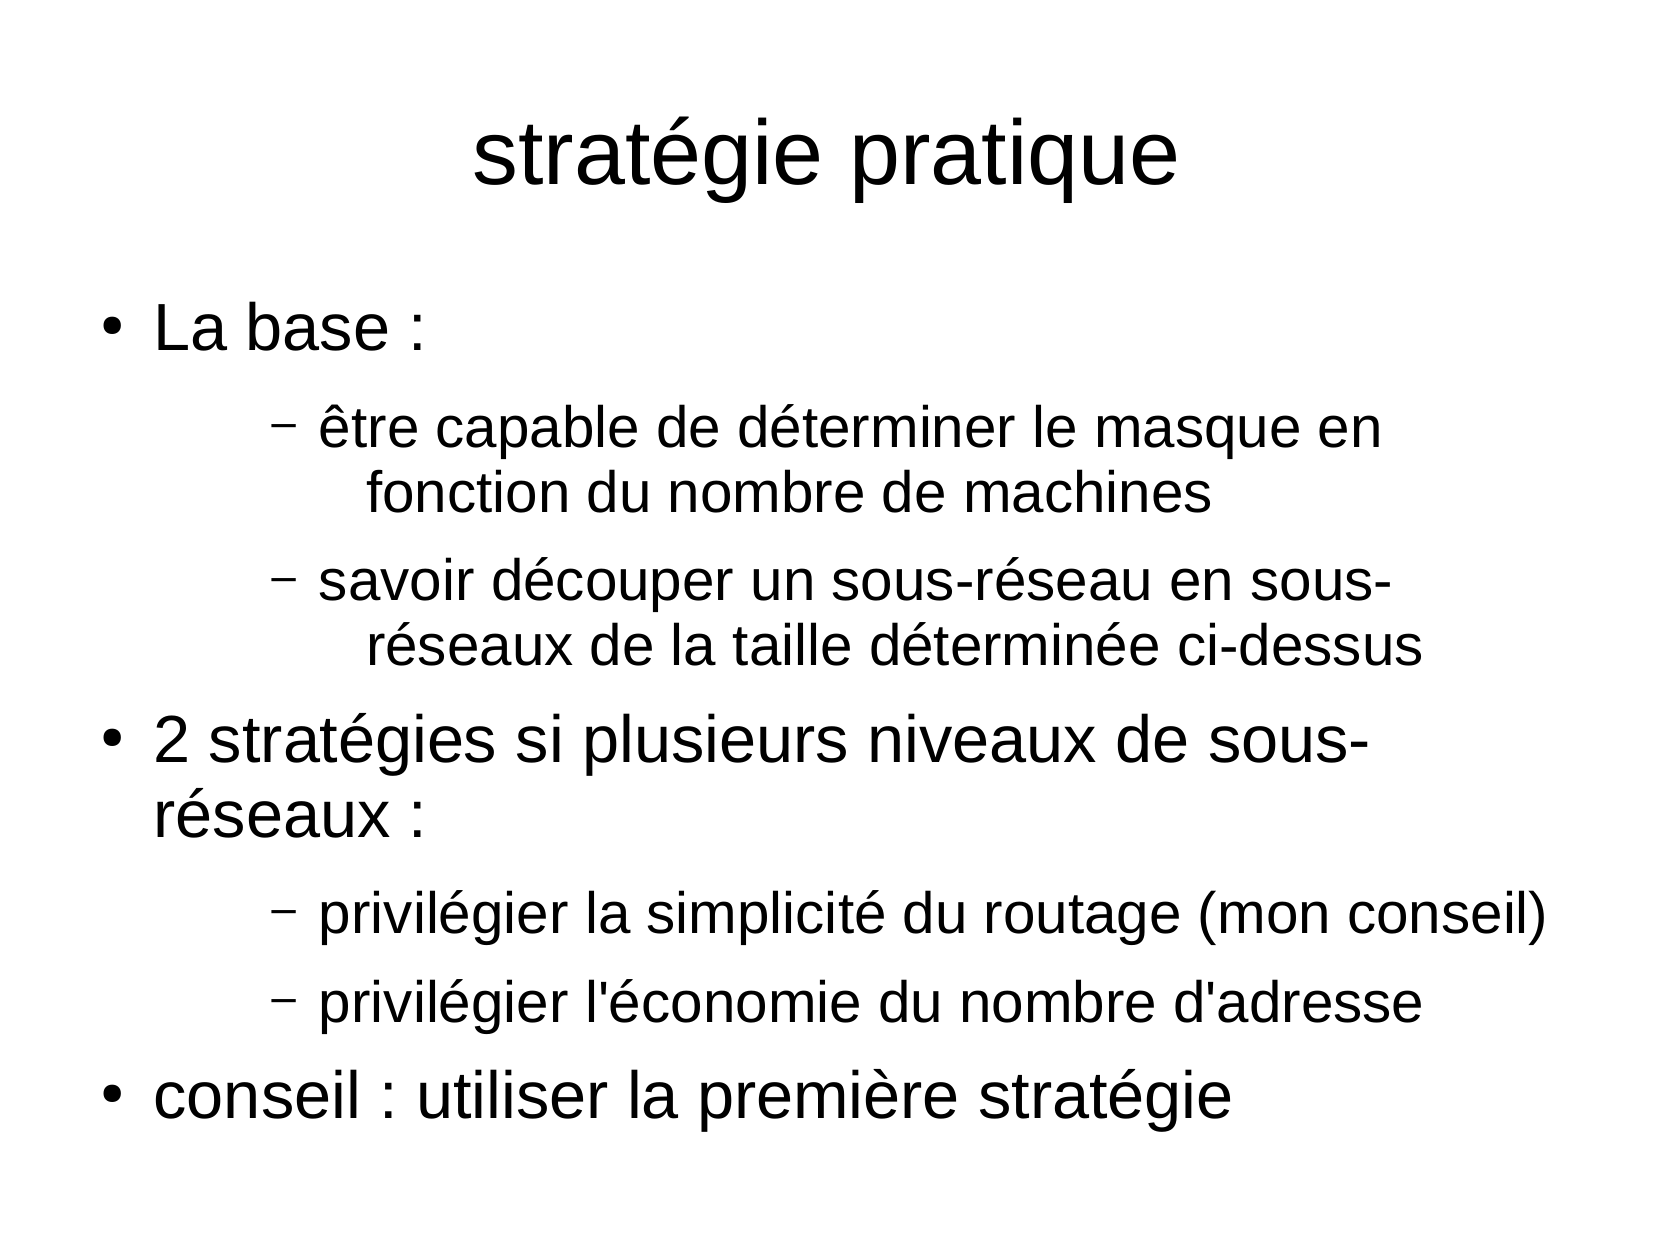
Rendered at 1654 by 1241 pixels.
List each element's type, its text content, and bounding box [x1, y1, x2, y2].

title stratégie pratique [82, 49, 1571, 257]
list La base : être capable de déterminer le masque en fonction du nombre de machines savoir découper un sous-réseau en sous-réseaux de la taille déterminée ci-dessus 2 stratégies si plusieurs niveaux de sous-réseaux : privilégier la simplicité du routage (mon conseil) privilégier l'économie du nombre d'adresse conseil : utiliser la première stratégie [82, 290, 1571, 1133]
